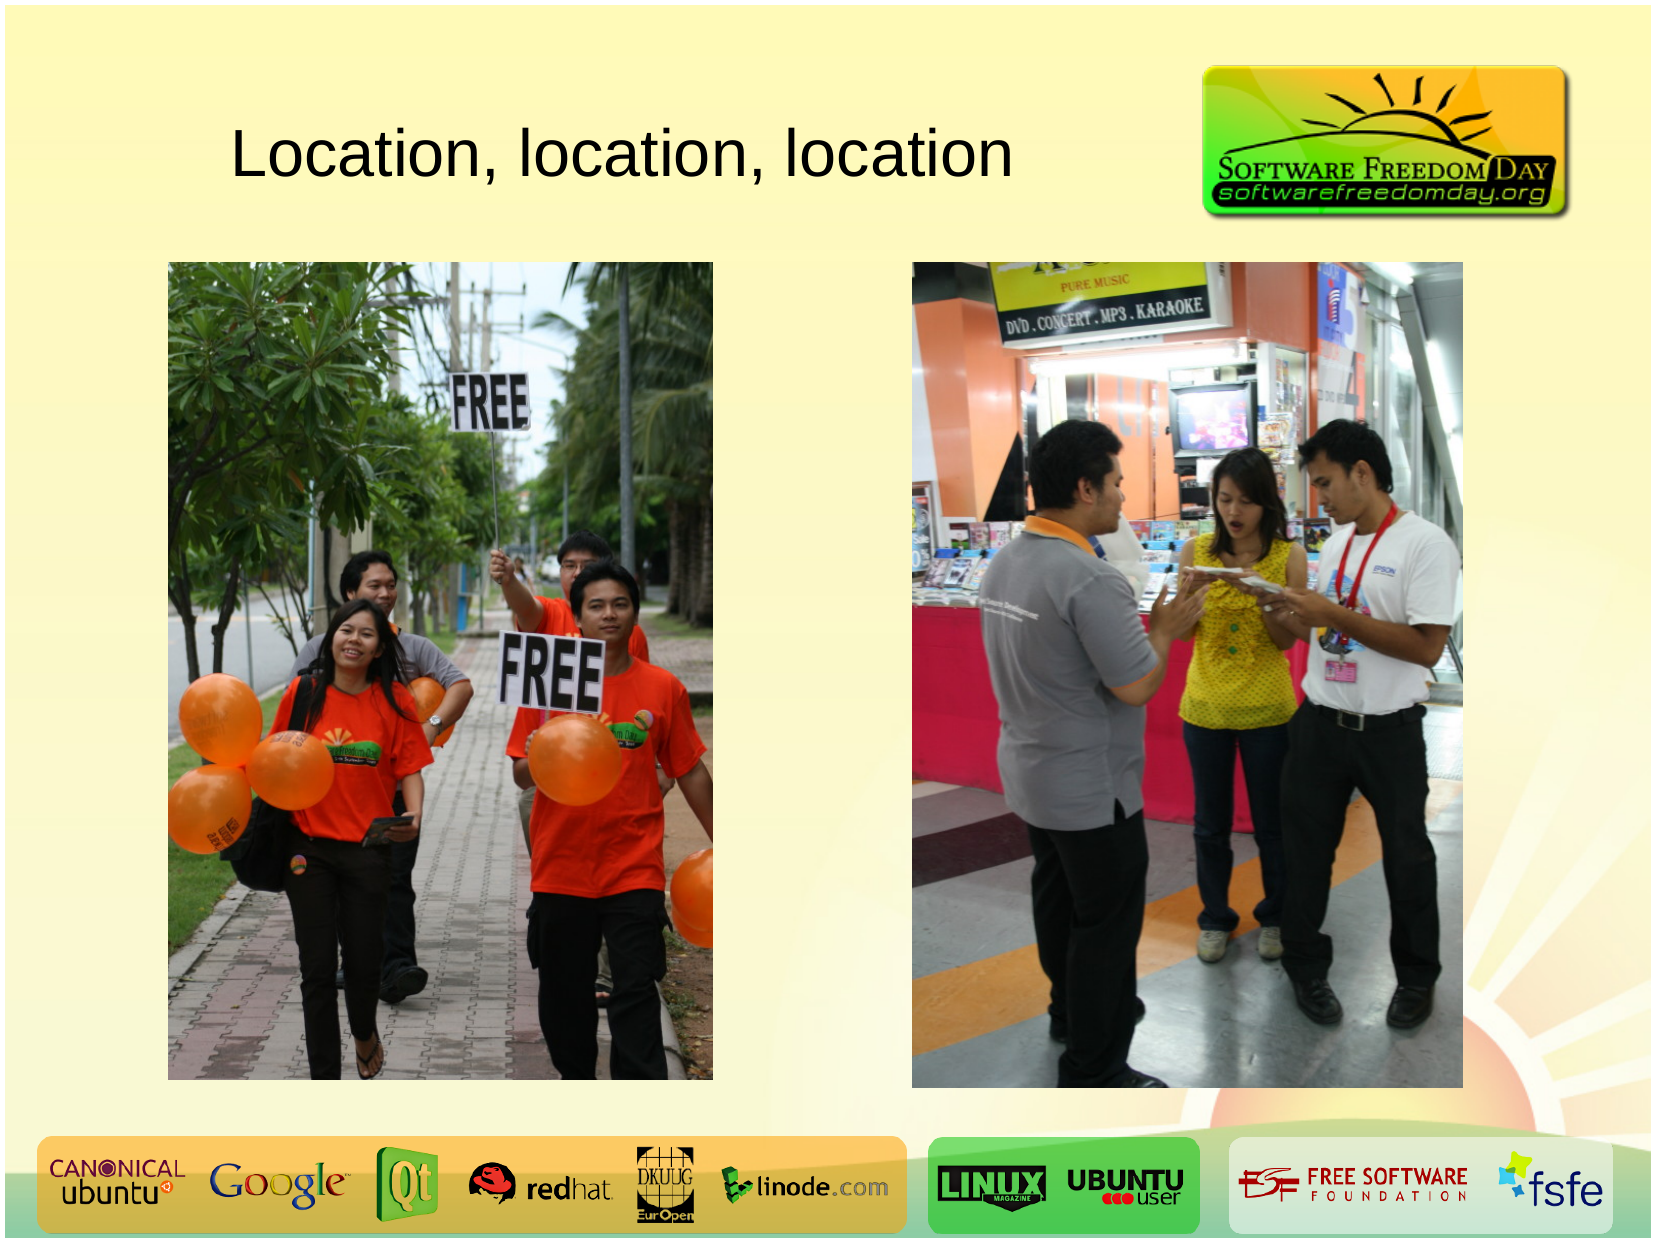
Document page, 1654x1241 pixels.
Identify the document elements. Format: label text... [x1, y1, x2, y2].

title Location, location, location [82, 49, 1163, 257]
picture [5, 5, 1651, 1238]
